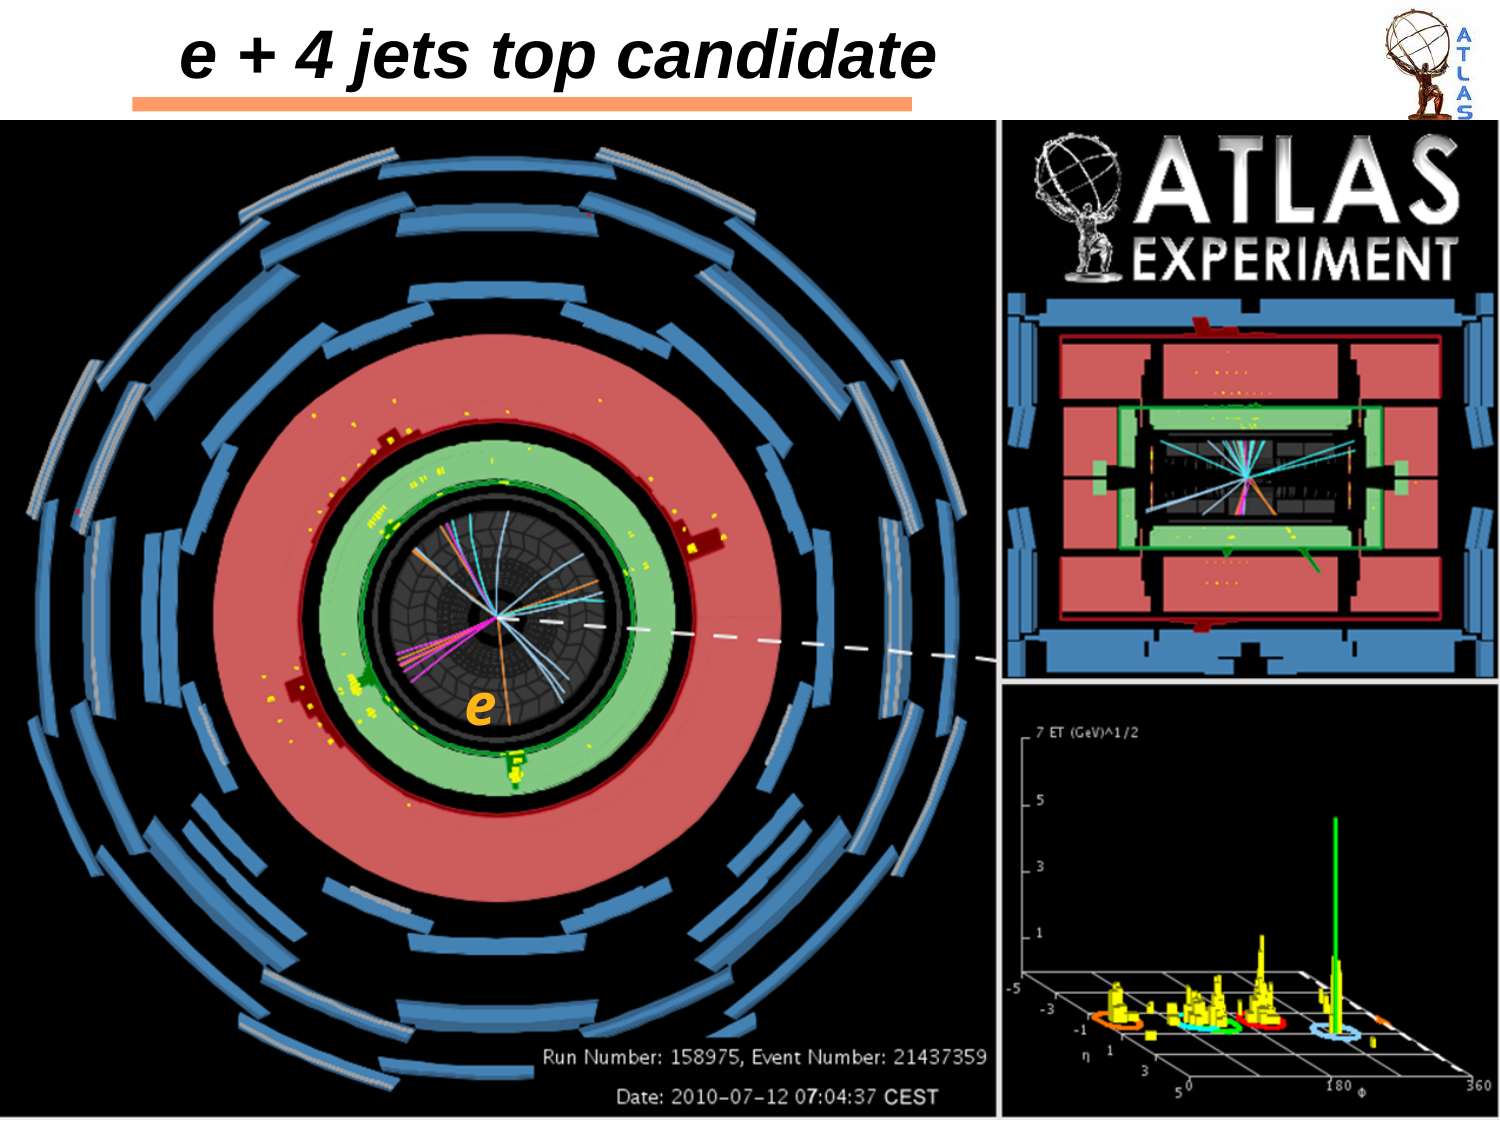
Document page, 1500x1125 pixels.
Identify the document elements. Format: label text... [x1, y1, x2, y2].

picture [0, 0, 1500, 1120]
title e + 4 jets top candidate [137, 9, 1342, 103]
text_box e [450, 659, 563, 745]
